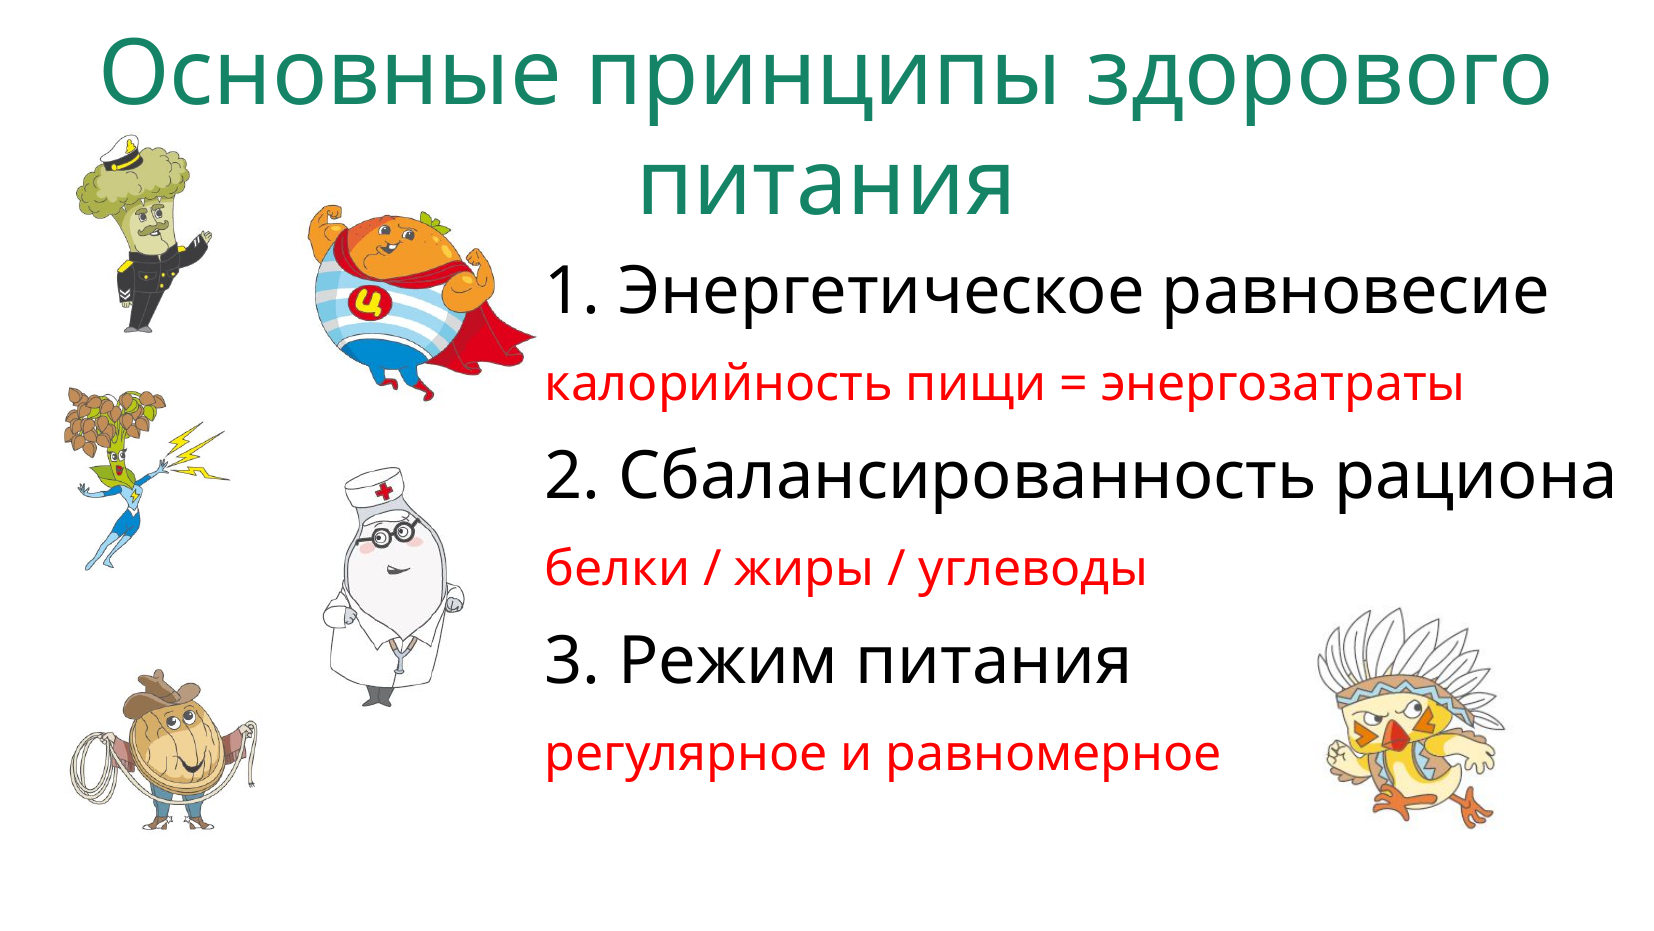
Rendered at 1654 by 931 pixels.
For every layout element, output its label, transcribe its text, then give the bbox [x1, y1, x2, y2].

picture [29, 360, 544, 885]
picture [23, 110, 545, 415]
picture [1210, 796, 1608, 902]
title Основные принципы здорового питания [82, 13, 1571, 217]
list 1. Энергетическое равновесие калорийность пищи = энергозатраты 2. Сбалансированность рациона белки / жиры / углеводы 3. Режим питания регулярное и равномерное [544, 256, 1654, 796]
